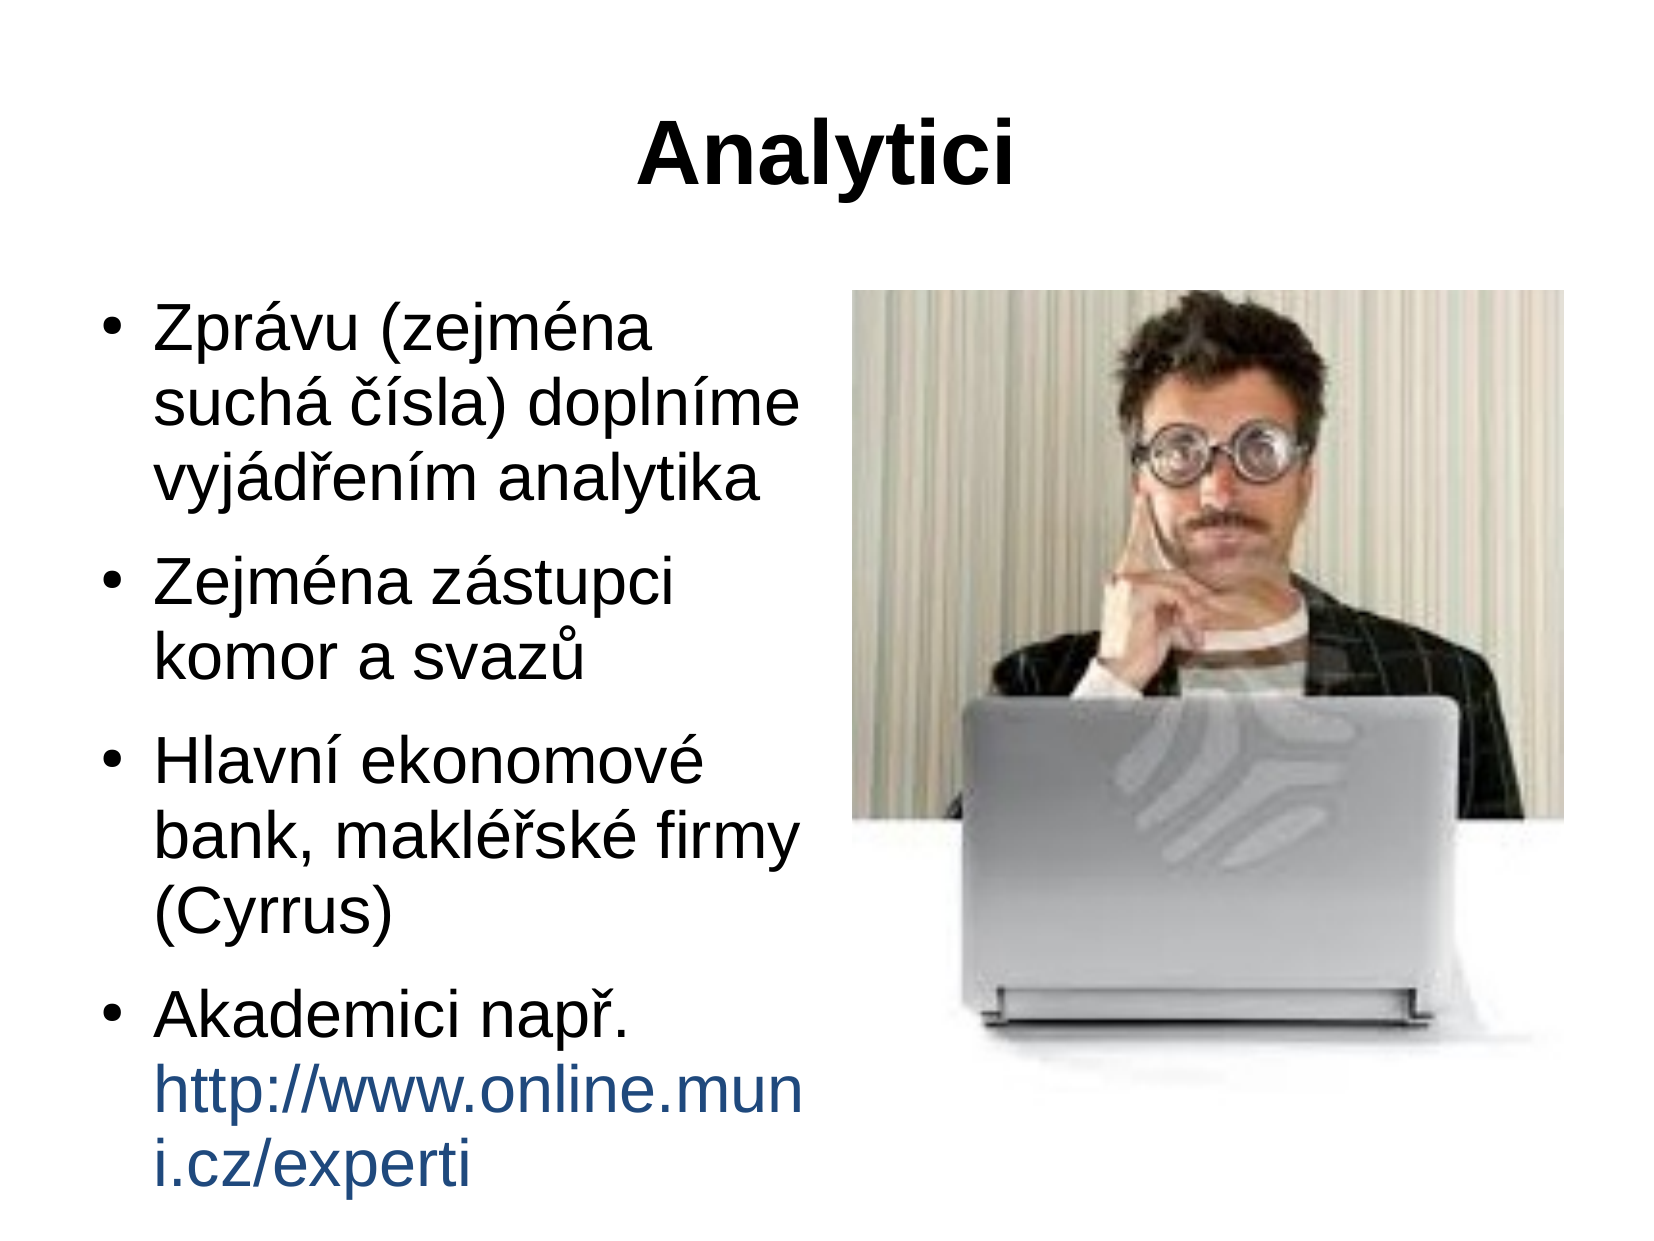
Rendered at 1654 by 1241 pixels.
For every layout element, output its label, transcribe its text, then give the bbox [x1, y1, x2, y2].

picture [852, 290, 1564, 1109]
list Zprávu (zejména suchá čísla) doplníme vyjádřením analytika Zejména zástupci komor a svazů Hlavní ekonomové bank, makléřské firmy (Cyrrus) Akademici např. http://www.online.muni.cz/experti [82, 290, 809, 1202]
title Analytici [82, 49, 1571, 257]
